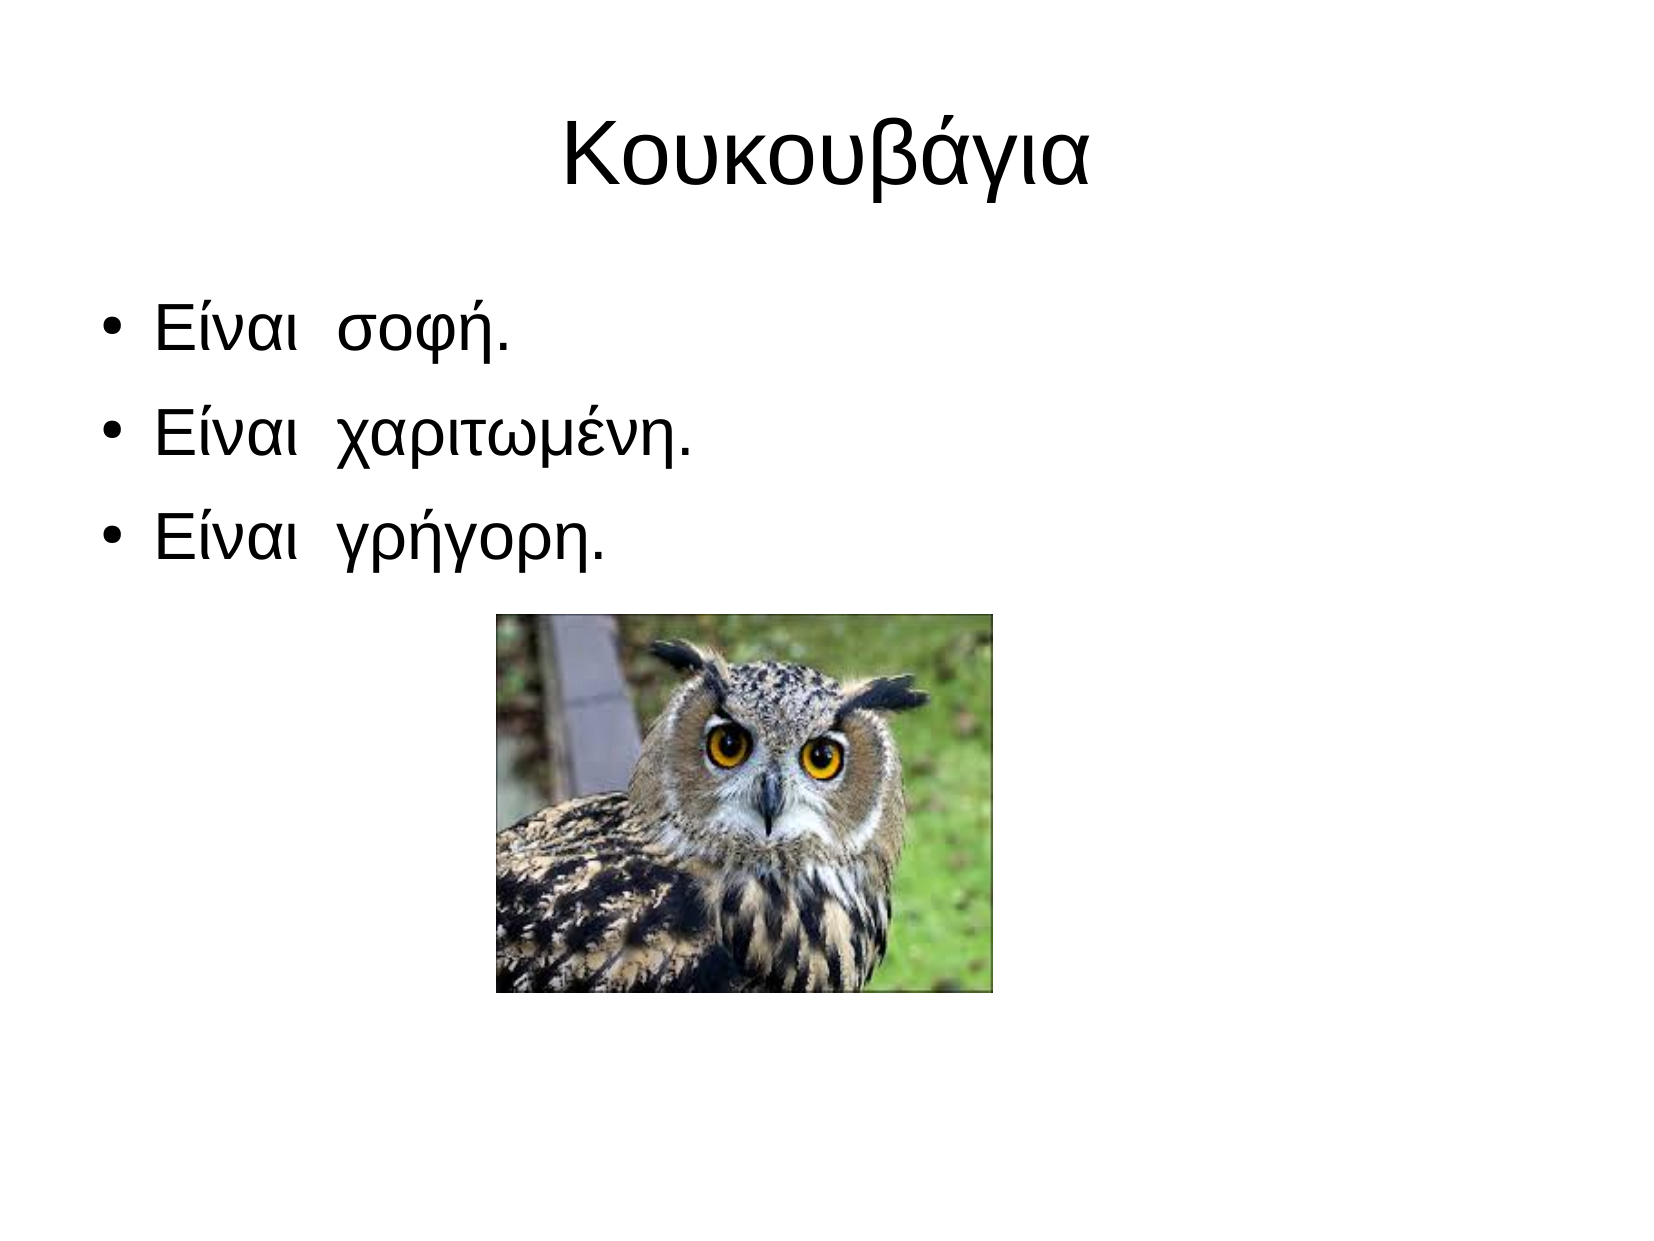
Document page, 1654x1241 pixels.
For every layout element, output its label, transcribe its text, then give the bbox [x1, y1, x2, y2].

list Είναι σοφή. Είναι χαριτωμένη. Είναι γρήγορη. [82, 290, 1571, 1109]
picture [496, 614, 993, 993]
title Κουκουβάγια [82, 49, 1571, 257]
